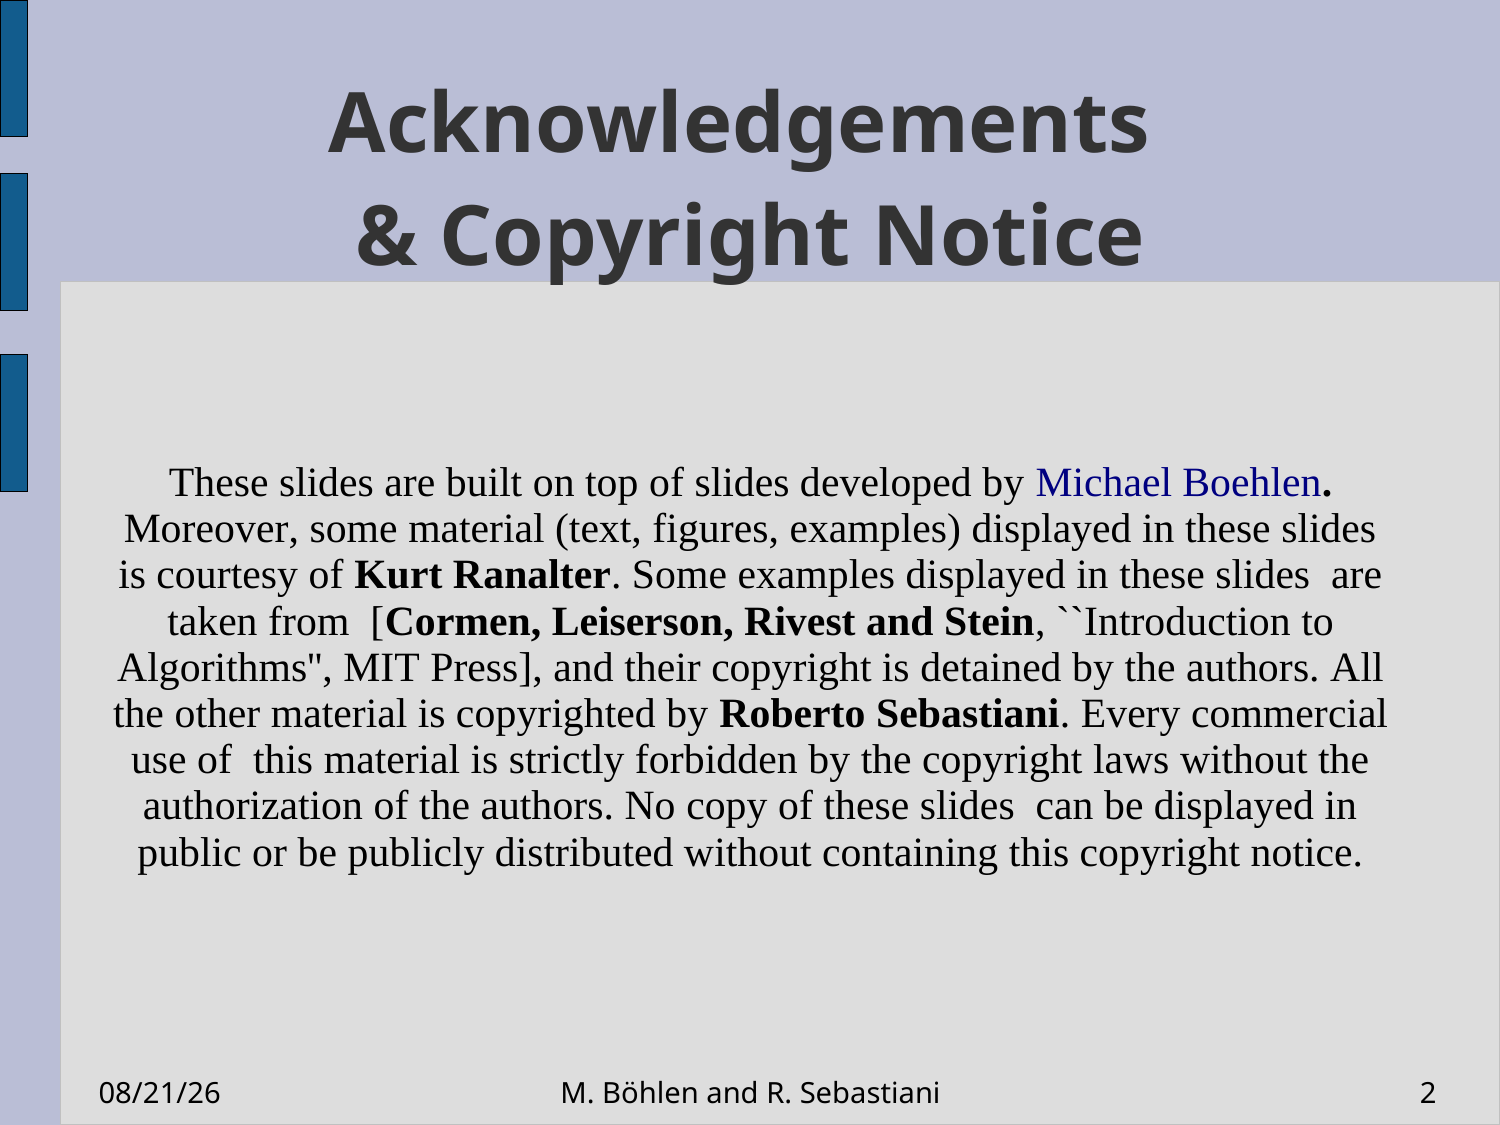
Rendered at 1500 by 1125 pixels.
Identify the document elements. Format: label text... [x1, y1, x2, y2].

title Acknowledgements & Copyright Notice [110, 76, 1392, 277]
subtitle These slides are built on top of slides developed by Michael Boehlen. Moreover, some material (text, figures, examples) displayed in these slides is courtesy of Kurt Ranalter. Some examples displayed in these slides are taken from [Cormen, Leiserson, Rivest and Stein, ``Introduction to Algorithms'', MIT Press], and their copyright is detained by the authors. All the other material is copyrighted by Roberto Sebastiani. Every commercial use of this material is strictly forbidden by the copyright laws without the authorization of the authors. No copy of these slides can be displayed in public or be publicly distributed without containing this copyright notice. [110, 312, 1392, 1022]
